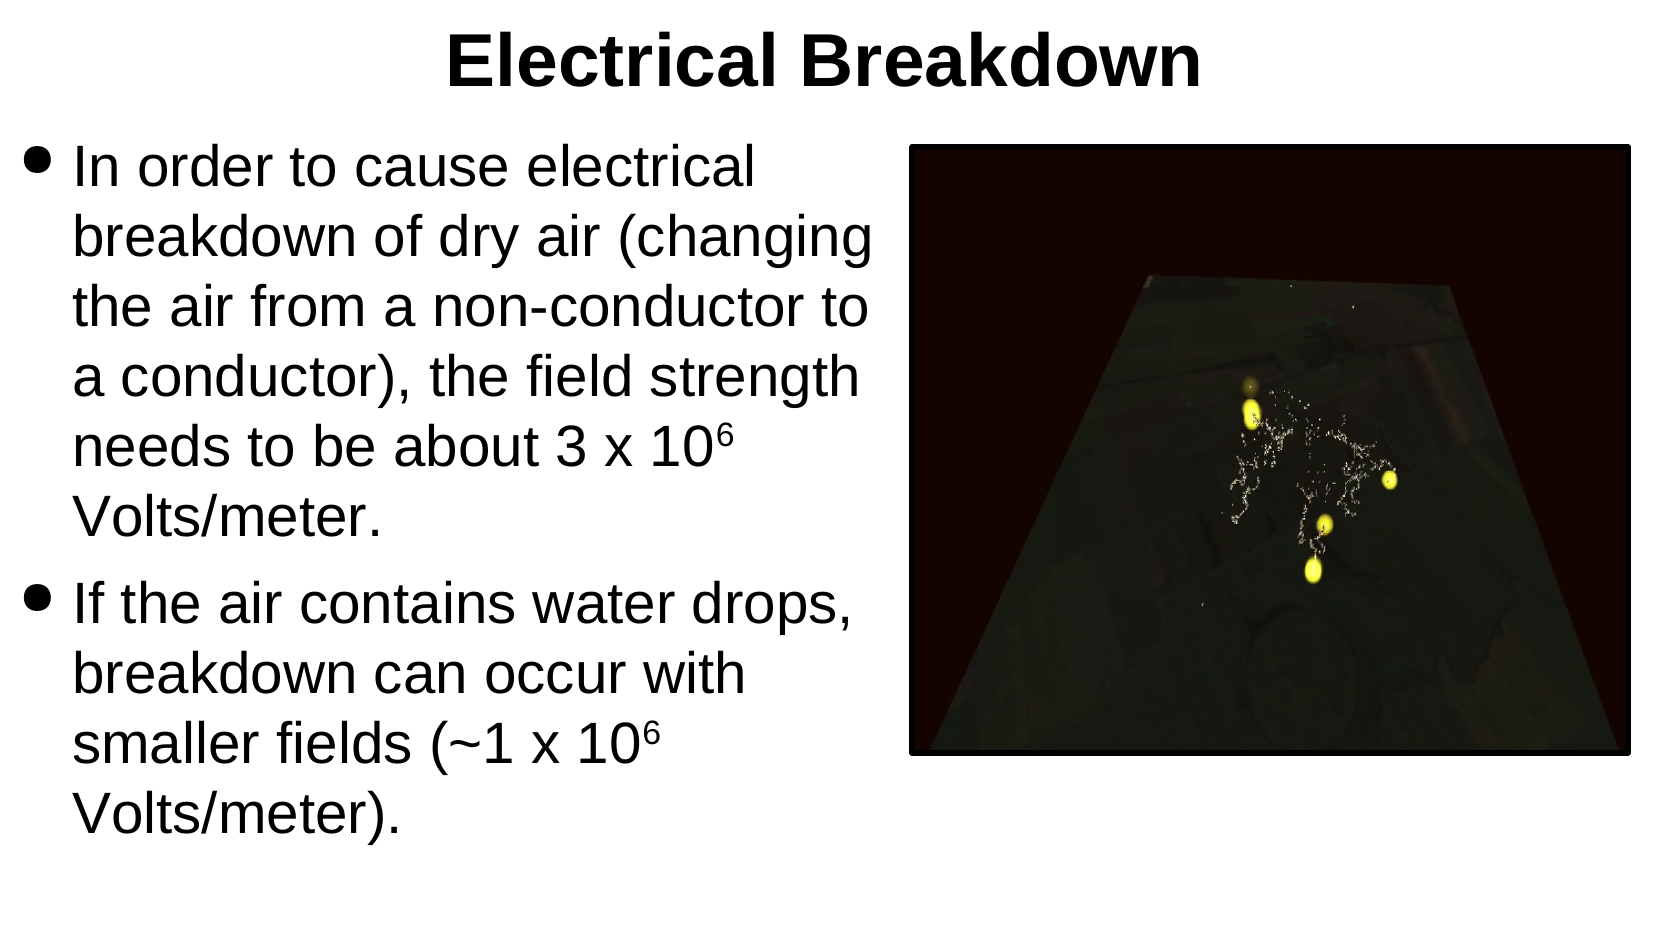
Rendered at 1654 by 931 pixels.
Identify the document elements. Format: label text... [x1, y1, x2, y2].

picture [915, 150, 1625, 750]
text_box In order to cause electrical breakdown of dry air (changing the air from a non-conductor to a conductor), the field strength needs to be about 3 x 106 Volts/meter. If the air contains water drops, breakdown can occur with smaller fields (~1 x 106 Volts/meter). [4, 120, 901, 854]
title Electrical Breakdown [0, 5, 1654, 107]
